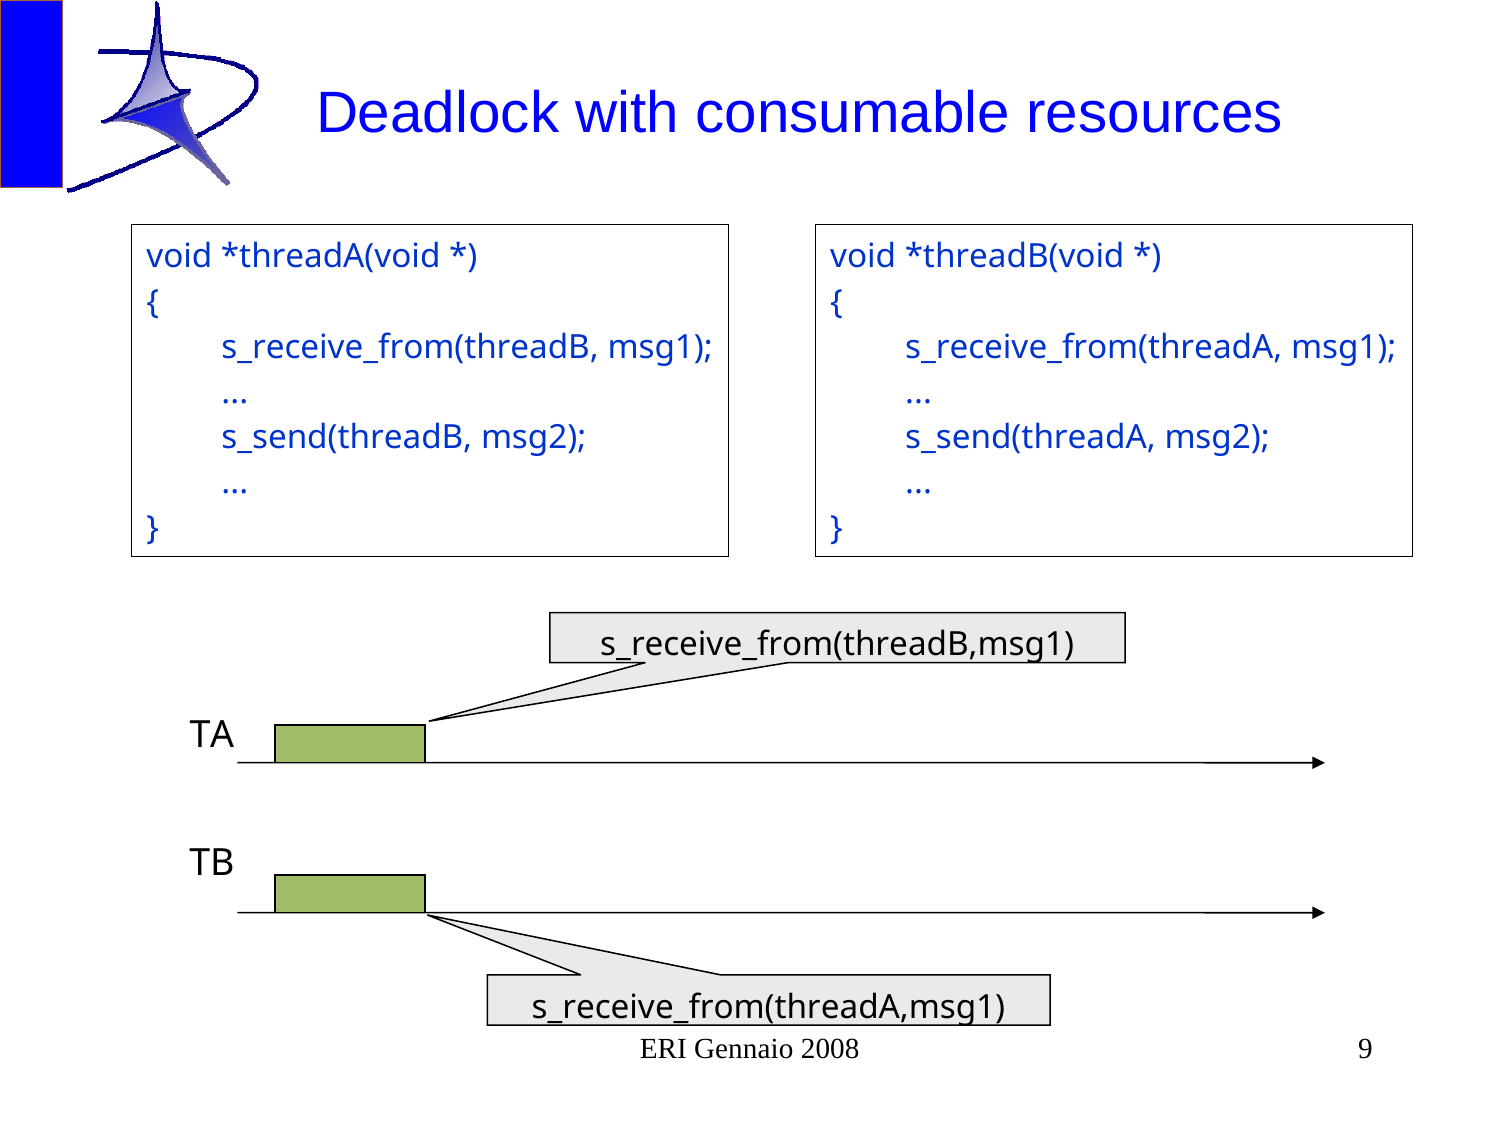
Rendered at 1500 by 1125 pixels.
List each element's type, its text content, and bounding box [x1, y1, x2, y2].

text_box void *threadA(void *)‏ { s_receive_from(threadB, msg1); ... s_send(threadB, msg2); ... } [131, 224, 729, 557]
text_box [274, 874, 425, 913]
text_box [274, 724, 425, 763]
text_box s_receive_from(threadB,msg1)‏ [428, 612, 1126, 722]
text_box TA [174, 699, 250, 767]
text_box void *threadB(void *)‏ { s_receive_from(threadA, msg1); ... s_send(threadA, msg2); ... } [815, 224, 1413, 557]
title Deadlock with consumable resources [174, 62, 1425, 163]
text_box s_receive_from(threadA,msg1)‏ [427, 915, 1051, 1026]
picture [62, 0, 263, 197]
text_box TB [174, 827, 250, 894]
